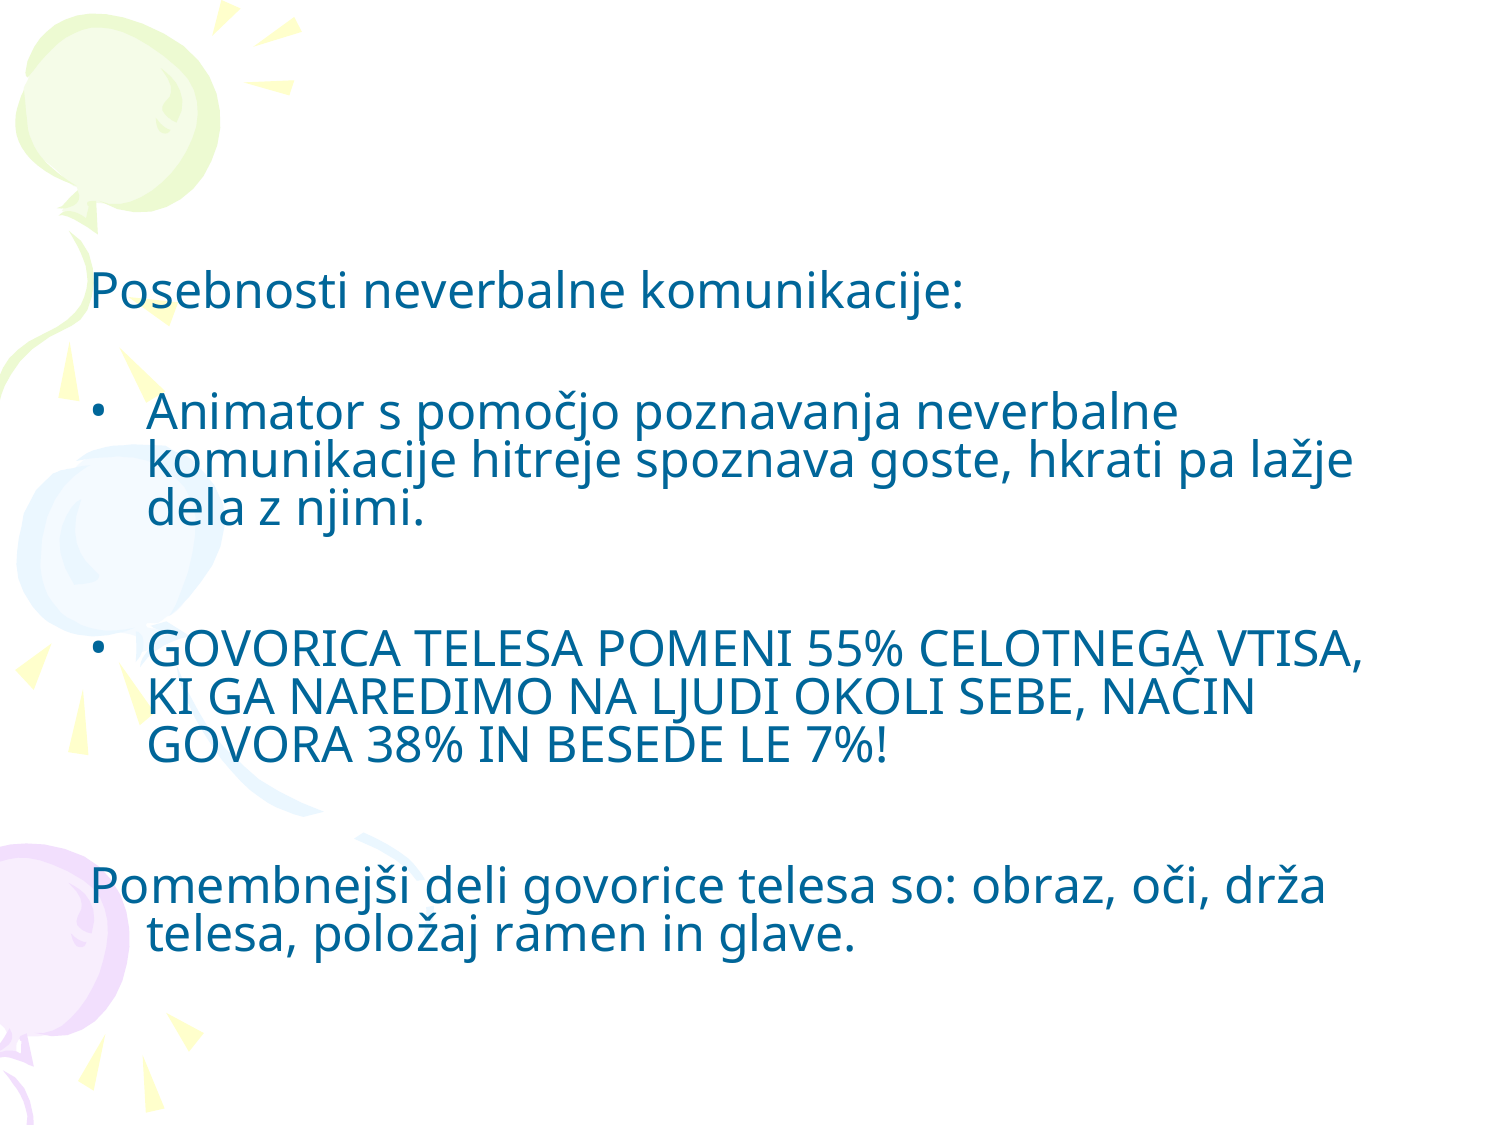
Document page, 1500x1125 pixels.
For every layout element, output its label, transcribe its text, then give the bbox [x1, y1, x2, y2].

list Posebnosti neverbalne komunikacije: Animator s pomočjo poznavanja neverbalne komunikacije hitreje spoznava goste, hkrati pa lažje dela z njimi. GOVORICA TELESA POMENI 55% CELOTNEGA VTISA, KI GA NAREDIMO NA LJUDI OKOLI SEBE, NAČIN GOVORA 38% IN BESEDE LE 7%! Pomembnejši deli govorice telesa so: obraz, oči, drža telesa, položaj ramen in glave. [75, 262, 1426, 994]
